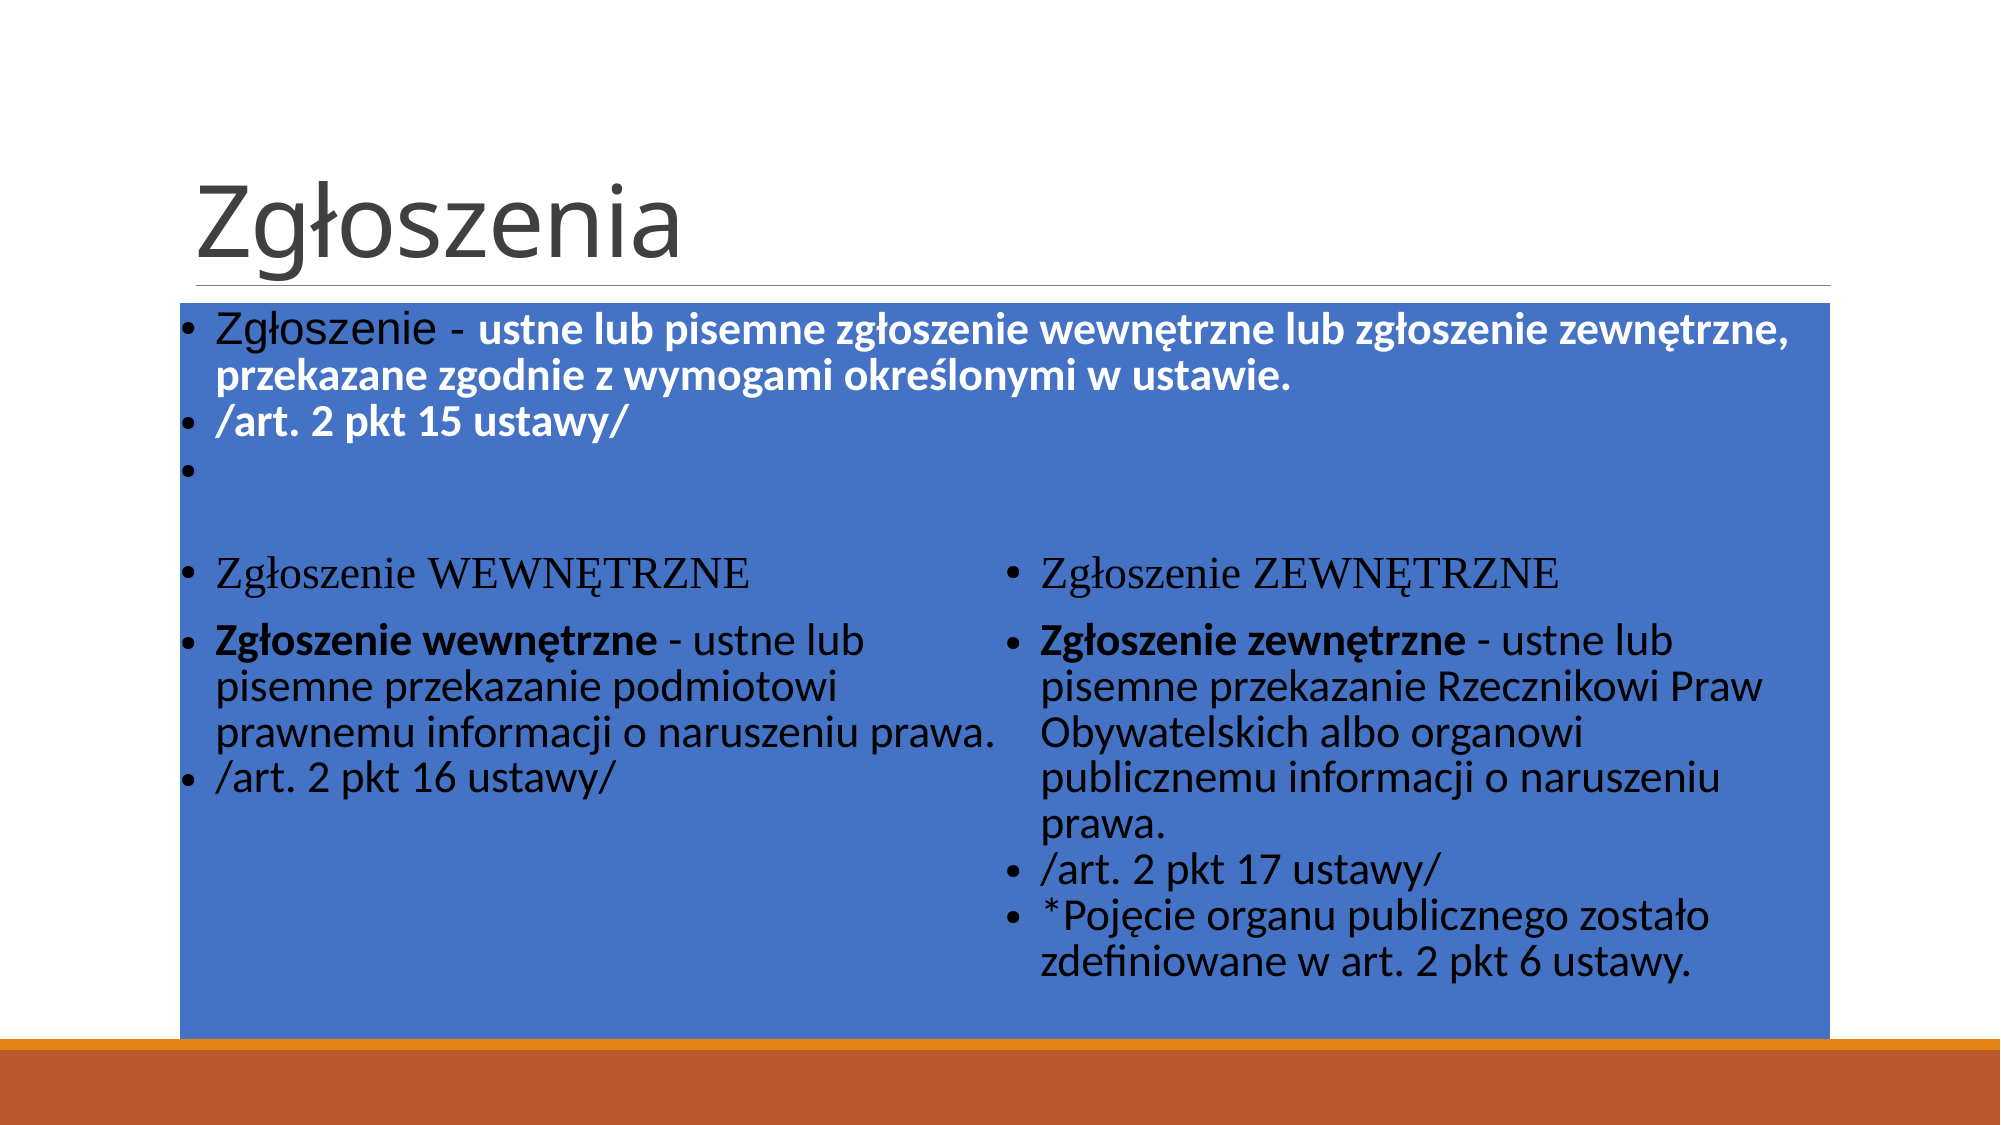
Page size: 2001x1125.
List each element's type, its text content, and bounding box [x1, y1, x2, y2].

table_cell Zgłoszenie zewnętrzne - ustne lub pisemne przekazanie Rzecznikowi Praw Obywatelskich albo organowi publicznemu informacji o naruszeniu prawa. /art. 2 pkt 17 ustawy/ *Pojęcie organu publicznego zostało zdefiniowane w art. 2 pkt 6 ustawy. [1005, 621, 1830, 1039]
table_header Zgłoszenie - ustne lub pisemne zgłoszenie wewnętrzne lub zgłoszenie zewnętrzne, przekazane zgodnie z wymogami określonymi w ustawie. /art. 2 pkt 15 ustawy/ [180, 303, 1830, 548]
table_cell Zgłoszenie WEWNĘTRZNE [180, 548, 1005, 621]
table_cell Zgłoszenie wewnętrzne - ustne lub pisemne przekazanie podmiotowi prawnemu informacji o naruszeniu prawa. /art. 2 pkt 16 ustawy/ [180, 621, 1005, 1039]
table_cell Zgłoszenie ZEWNĘTRZNE [1005, 548, 1830, 621]
title Zgłoszenia [180, 47, 1831, 286]
